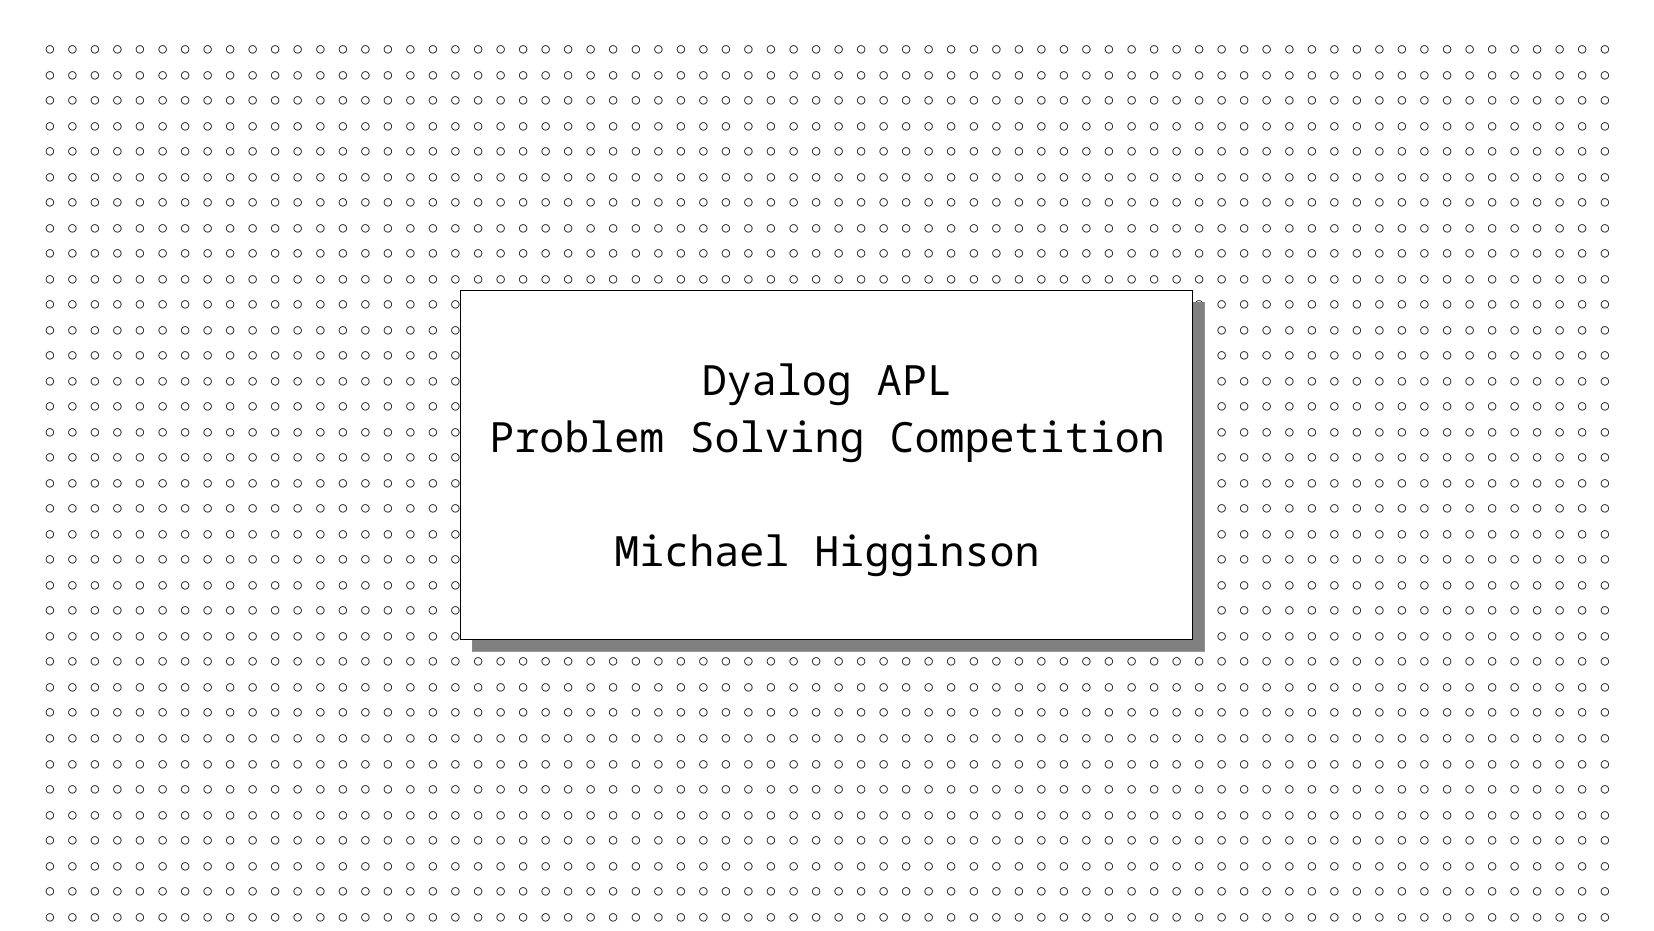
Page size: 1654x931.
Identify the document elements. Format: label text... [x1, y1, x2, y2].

text_box ○ ○ ○ ○ ○ ○ ○ ○ ○ ○ ○ ○ ○ ○ ○ ○ ○ ○ ○ ○ ○ ○ ○ ○ ○ ○ ○ ○ ○ ○ ○ ○ ○ ○ ○ ○ ○ ○ ○ ○ ○ ○ ○ ○ ○ ○ ○ ○ ○ ○ ○ ○ ○ ○ ○ ○ ○ ○ ○ ○ ○ ○ ○ ○ ○ ○ ○ ○ ○ ○ ○ ○ ○ ○ ○ ○ ○ ○ ○ ○ ○ ○ ○ ○ ○ ○ ○ ○ ○ ○ ○ ○ ○ ○ ○ ○ ○ ○ ○ ○ ○ ○ ○ ○ ○ ○ ○ ○ ○ ○ ○ ○ ○ ○ ○ ○ ○ ○ ○ ○ ○ ○ ○ ○ ○ ○ ○ ○ ○ ○ ○ ○ ○ ○ ○ ○ ○ ○ ○ ○ ○ ○ ○ ○ ○ ○ ○ ○ ○ ○ ○ ○ ○ ○ ○ ○ ○ ○ ○ ○ ○ ○ ○ ○ ○ ○ ○ ○ ○ ○ ○ ○ ○ ○ ○ ○ ○ ○ ○ ○ ○ ○ ○ ○ ○ ○ ○ ○ ○ ○ ○ ○ ○ ○ ○ ○ ○ ○ ○ ○ ○ ○ ○ ○ ○ ○ ○ ○ ○ ○ ○ ○ ○ ○ ○ ○ ○ ○ ○ ○ ○ ○ ○ ○ ○ ○ ○ ○ ○ ○ ○ ○ ○ ○ ○ ○ ○ ○ ○ ○ ○ ○ ○ ○ ○ ○ ○ ○ ○ ○ ○ ○ ○ ○ ○ ○ ○ ○ ○ ○ ○ ○ ○ ○ ○ ○ ○ ○ ○ ○ ○ ○ ○ ○ ○ ○ ○ ○ ○ ○ ○ ○ ○ ○ ○ ○ ○ ○ ○ ○ ○ ○ ○ ○ ○ ○ ○ ○ ○ ○ ○ ○ ○ ○ ○ ○ ○ ○ ○ ○ ○ ○ ○ ○ ○ ○ ○ ○ ○ ○ ○ ○ ○ ○ ○ ○ ○ ○ ○ ○ ○ ○ ○ ○ ○ ○ ○ ○ ○ ○ ○ ○ ○ ○ ○ ○ ○ ○ ○ ○ ○ ○ ○ ○ ○ ○ ○ ○ ○ ○ ○ ○ ○ ○ ○ ○ ○ ○ ○ ○ ○ ○ ○ ○ ○ ○ ○ ○ ○ ○ ○ ○ ○ ○ ○ ○ ○ ○ ○ ○ ○ ○ ○ ○ ○ ○ ○ ○ ○ ○ ○ ○ ○ ○ ○ ○ ○ ○ ○ ○ ○ ○ ○ ○ ○ ○ ○ ○ ○ ○ ○ ○ ○ ○ ○ ○ ○ ○ ○ ○ ○ ○ ○ ○ ○ ○ ○ ○ ○ ○ ○ ○ ○ ○ ○ ○ ○ ○ ○ ○ ○ ○ ○ ○ ○ ○ ○ ○ ○ ○ ○ ○ ○ ○ ○ ○ ○ ○ ○ ○ ○ ○ ○ ○ ○ ○ ○ ○ ○ ○ ○ ○ ○ ○ ○ ○ ○ ○ ○ ○ ○ ○ ○ ○ ○ ○ ○ ○ ○ ○ ○ ○ ○ ○ ○ ○ ○ ○ ○ ○ ○ ○ ○ ○ ○ ○ ○ ○ ○ ○ ○ ○ ○ ○ ○ ○ ○ ○ ○ ○ ○ ○ ○ ○ ○ ○ ○ ○ ○ ○ ○ ○ ○ ○ ○ ○ ○ ○ ○ ○ ○ ○ ○ ○ ○ ○ ○ ○ ○ ○ ○ ○ ○ ○ ○ ○ ○ ○ ○ ○ ○ ○ ○ ○ ○ ○ ○ ○ ○ ○ ○ ○ ○ ○ ○ ○ ○ ○ ○ ○ ○ ○ ○ ○ ○ ○ ○ ○ ○ ○ ○ ○ ○ ○ ○ ○ ○ ○ ○ ○ ○ ○ ○ ○ ○ ○ ○ ○ ○ ○ ○ ○ ○ ○ ○ ○ ○ ○ ○ ○ ○ ○ ○ ○ ○ ○ ○ ○ ○ ○ ○ ○ ○ ○ ○ ○ ○ ○ ○ ○ ○ ○ ○ ○ ○ ○ ○ ○ ○ ○ ○ ○ ○ ○ ○ ○ ○ ○ ○ ○ ○ ○ ○ ○ ○ ○ ○ ○ ○ ○ ○ ○ ○ ○ ○ ○ ○ ○ ○ ○ ○ ○ ○ ○ ○ ○ ○ ○ ○ ○ ○ ○ ○ ○ ○ ○ ○ ○ ○ ○ ○ ○ ○ ○ ○ ○ ○ ○ ○ ○ ○ ○ ○ ○ ○ ○ ○ ○ ○ ○ ○ ○ ○ ○ ○ ○ ○ ○ ○ ○ ○ ○ ○ ○ ○ ○ ○ ○ ○ ○ ○ ○ ○ ○ ○ ○ ○ ○ ○ ○ ○ ○ ○ ○ ○ ○ ○ ○ ○ ○ ○ ○ ○ ○ ○ ○ ○ ○ ○ ○ ○ ○ ○ ○ ○ ○ ○ ○ ○ ○ ○ ○ ○ ○ ○ ○ ○ ○ ○ ○ ○ ○ ○ ○ ○ ○ ○ ○ ○ ○ ○ ○ ○ ○ ○ ○ ○ ○ ○ ○ ○ ○ ○ ○ ○ ○ ○ ○ ○ ○ ○ ○ ○ ○ ○ ○ ○ ○ ○ ○ ○ ○ ○ ○ ○ ○ ○ ○ ○ ○ ○ ○ ○ ○ ○ ○ ○ ○ ○ ○ ○ ○ ○ ○ ○ ○ ○ ○ ○ ○ ○ ○ ○ ○ ○ ○ ○ ○ ○ ○ ○ ○ ○ ○ ○ ○ ○ ○ ○ ○ ○ ○ ○ ○ ○ ○ ○ ○ ○ ○ ○ ○ ○ ○ ○ ○ ○ ○ ○ ○ ○ ○ ○ ○ ○ ○ ○ ○ ○ ○ ○ ○ ○ ○ ○ ○ ○ ○ ○ ○ ○ ○ ○ ○ ○ ○ ○ ○ ○ ○ ○ ○ ○ ○ ○ ○ ○ ○ ○ ○ ○ ○ ○ ○ ○ ○ ○ ○ ○ ○ ○ ○ ○ ○ ○ ○ ○ ○ ○ ○ ○ ○ ○ ○ ○ ○ ○ ○ ○ ○ ○ ○ ○ ○ ○ ○ ○ ○ ○ ○ ○ ○ ○ ○ ○ ○ ○ ○ ○ ○ ○ ○ ○ ○ ○ ○ ○ ○ ○ ○ ○ ○ ○ ○ ○ ○ ○ ○ ○ ○ ○ ○ ○ ○ ○ ○ ○ ○ ○ ○ ○ ○ ○ ○ ○ ○ ○ ○ ○ ○ ○ ○ ○ ○ ○ ○ ○ ○ ○ ○ ○ ○ ○ ○ ○ ○ ○ ○ ○ ○ ○ ○ ○ ○ ○ ○ ○ ○ ○ ○ ○ ○ ○ ○ ○ ○ ○ ○ ○ ○ ○ ○ ○ ○ ○ ○ ○ ○ ○ ○ ○ ○ ○ ○ ○ ○ ○ ○ ○ ○ ○ ○ ○ ○ ○ ○ ○ ○ ○ ○ ○ ○ ○ ○ ○ ○ ○ ○ ○ ○ ○ ○ ○ ○ ○ ○ ○ ○ ○ ○ ○ ○ ○ ○ ○ ○ ○ ○ ○ ○ ○ ○ ○ ○ ○ ○ ○ ○ ○ ○ ○ ○ ○ ○ ○ ○ ○ ○ ○ ○ ○ ○ ○ ○ ○ ○ ○ ○ ○ ○ ○ ○ ○ ○ ○ ○ ○ ○ ○ ○ ○ ○ ○ ○ ○ ○ ○ ○ ○ ○ ○ ○ ○ ○ ○ ○ ○ ○ ○ ○ ○ ○ ○ ○ ○ ○ ○ ○ ○ ○ ○ ○ ○ ○ ○ ○ ○ ○ ○ ○ ○ ○ ○ ○ ○ ○ ○ ○ ○ ○ ○ ○ ○ ○ ○ ○ ○ ○ ○ ○ ○ ○ ○ ○ ○ ○ ○ ○ ○ ○ ○ ○ ○ ○ ○ ○ ○ ○ ○ ○ ○ ○ ○ ○ ○ ○ ○ ○ ○ ○ ○ ○ ○ ○ ○ ○ ○ ○ ○ ○ ○ ○ ○ ○ ○ ○ ○ ○ ○ ○ ○ ○ ○ ○ ○ ○ ○ ○ ○ ○ ○ ○ ○ ○ ○ ○ ○ ○ ○ ○ ○ ○ ○ ○ ○ ○ ○ ○ ○ ○ ○ ○ ○ ○ ○ ○ ○ ○ ○ ○ ○ ○ ○ ○ ○ ○ ○ ○ ○ ○ ○ ○ ○ ○ ○ ○ ○ ○ ○ ○ ○ ○ ○ ○ ○ ○ ○ ○ ○ ○ ○ ○ ○ ○ ○ ○ ○ ○ ○ ○ ○ ○ ○ ○ ○ ○ ○ ○ ○ ○ ○ ○ ○ ○ ○ ○ ○ ○ ○ ○ ○ ○ ○ ○ ○ ○ ○ ○ ○ ○ ○ ○ ○ ○ ○ ○ ○ ○ ○ ○ ○ ○ ○ ○ ○ ○ ○ ○ ○ ○ ○ ○ ○ ○ ○ ○ ○ ○ ○ ○ ○ ○ ○ ○ ○ ○ ○ ○ ○ ○ ○ ○ ○ ○ ○ ○ ○ ○ ○ ○ ○ ○ ○ ○ ○ ○ ○ ○ ○ ○ ○ ○ ○ ○ ○ ○ ○ ○ ○ ○ ○ ○ ○ ○ ○ ○ ○ ○ ○ ○ ○ ○ ○ ○ ○ ○ ○ ○ ○ ○ ○ ○ ○ ○ ○ ○ ○ ○ ○ ○ ○ ○ ○ ○ ○ ○ ○ ○ ○ ○ ○ ○ ○ ○ ○ ○ ○ ○ ○ ○ ○ ○ ○ ○ ○ ○ ○ ○ ○ ○ ○ ○ ○ ○ ○ ○ ○ ○ ○ ○ ○ ○ ○ ○ ○ ○ ○ ○ ○ ○ ○ ○ ○ ○ ○ ○ ○ ○ ○ ○ ○ ○ ○ ○ ○ ○ ○ ○ ○ ○ ○ ○ ○ ○ ○ ○ ○ ○ ○ ○ ○ ○ ○ ○ ○ ○ ○ ○ ○ ○ ○ ○ ○ ○ ○ ○ ○ ○ ○ ○ ○ ○ ○ ○ ○ ○ ○ ○ ○ ○ ○ ○ ○ ○ ○ ○ ○ ○ ○ ○ ○ ○ ○ ○ ○ ○ ○ ○ ○ ○ ○ ○ ○ ○ ○ ○ ○ ○ ○ ○ ○ ○ ○ ○ ○ ○ ○ ○ ○ ○ ○ ○ ○ ○ ○ ○ ○ ○ ○ ○ ○ ○ ○ ○ ○ ○ ○ ○ ○ ○ ○ ○ ○ ○ ○ ○ ○ ○ ○ ○ ○ ○ ○ ○ ○ ○ ○ ○ ○ ○ ○ ○ ○ ○ ○ ○ ○ ○ ○ ○ ○ ○ ○ ○ ○ ○ ○ ○ ○ ○ ○ ○ ○ ○ ○ ○ ○ ○ ○ ○ ○ ○ ○ ○ ○ ○ ○ ○ ○ ○ ○ ○ ○ ○ ○ ○ ○ ○ ○ ○ ○ ○ ○ ○ ○ ○ ○ ○ ○ ○ ○ ○ ○ ○ ○ ○ ○ ○ ○ ○ ○ ○ ○ ○ ○ ○ ○ ○ ○ ○ ○ ○ ○ ○ ○ ○ ○ ○ ○ ○ ○ ○ ○ ○ ○ ○ ○ ○ ○ ○ ○ ○ ○ ○ ○ ○ ○ ○ ○ ○ ○ ○ ○ ○ ○ ○ ○ ○ ○ ○ ○ ○ ○ ○ ○ ○ ○ ○ ○ ○ ○ ○ ○ ○ ○ ○ ○ ○ ○ ○ ○ ○ ○ ○ ○ ○ ○ ○ ○ ○ ○ ○ ○ ○ ○ ○ ○ ○ ○ ○ ○ ○ ○ ○ ○ ○ ○ ○ ○ ○ ○ ○ ○ ○ ○ ○ ○ ○ ○ ○ ○ ○ ○ ○ ○ ○ ○ ○ ○ ○ ○ ○ ○ ○ ○ ○ ○ ○ ○ ○ ○ ○ ○ ○ ○ ○ ○ ○ ○ ○ ○ ○ ○ ○ ○ ○ ○ ○ ○ ○ ○ ○ ○ ○ ○ ○ ○ ○ ○ ○ ○ ○ ○ ○ ○ ○ ○ ○ ○ ○ ○ ○ ○ ○ ○ ○ ○ ○ ○ ○ ○ ○ ○ ○ ○ ○ ○ ○ ○ ○ ○ ○ ○ ○ ○ ○ ○ ○ ○ ○ ○ ○ ○ ○ ○ ○ ○ ○ ○ ○ ○ ○ ○ ○ ○ ○ ○ ○ ○ ○ ○ ○ ○ ○ ○ ○ ○ ○ ○ ○ ○ ○ ○ ○ ○ ○ ○ ○ ○ ○ ○ ○ ○ ○ ○ ○ ○ ○ ○ ○ ○ ○ ○ ○ ○ ○ ○ ○ ○ ○ ○ ○ ○ ○ ○ ○ ○ ○ ○ ○ ○ ○ ○ ○ ○ ○ ○ ○ ○ ○ ○ ○ ○ ○ ○ ○ ○ ○ ○ ○ ○ ○ ○ ○ ○ ○ ○ ○ ○ ○ ○ ○ ○ ○ ○ ○ ○ ○ ○ ○ ○ ○ ○ ○ ○ ○ ○ ○ ○ ○ ○ ○ ○ ○ ○ ○ ○ ○ ○ ○ ○ ○ ○ ○ ○ ○ ○ ○ ○ ○ ○ ○ ○ ○ ○ ○ ○ ○ ○ ○ ○ ○ ○ ○ ○ ○ ○ ○ ○ ○ ○ ○ ○ ○ ○ ○ ○ ○ ○ ○ ○ ○ ○ ○ ○ ○ ○ ○ ○ ○ ○ ○ ○ ○ ○ ○ ○ ○ ○ ○ ○ ○ ○ ○ ○ ○ ○ ○ ○ ○ ○ ○ ○ ○ ○ ○ ○ ○ ○ ○ ○ ○ ○ ○ ○ ○ ○ ○ ○ ○ ○ ○ ○ ○ ○ ○ ○ ○ ○ ○ ○ ○ ○ ○ ○ ○ ○ ○ ○ ○ ○ ○ ○ ○ ○ ○ ○ ○ ○ ○ ○ ○ ○ ○ ○ ○ ○ ○ ○ ○ ○ ○ ○ ○ ○ ○ ○ ○ ○ ○ ○ ○ ○ ○ ○ ○ ○ ○ ○ ○ ○ ○ ○ ○ ○ ○ ○ ○ ○ ○ ○ ○ ○ ○ ○ ○ ○ ○ ○ ○ ○ ○ ○ ○ ○ ○ ○ ○ ○ ○ ○ ○ ○ ○ ○ ○ ○ ○ ○ ○ ○ ○ ○ ○ ○ ○ ○ ○ ○ ○ ○ ○ ○ ○ ○ ○ ○ ○ ○ ○ ○ ○ ○ ○ ○ ○ ○ ○ ○ ○ ○ ○ ○ ○ ○ ○ ○ ○ ○ ○ ○ ○ ○ ○ ○ ○ ○ ○ ○ ○ ○ ○ ○ ○ ○ ○ ○ ○ ○ ○ ○ ○ ○ ○ ○ ○ ○ ○ ○ ○ ○ ○ ○ ○ ○ ○ ○ ○ ○ ○ ○ ○ ○ ○ ○ ○ ○ ○ ○ ○ ○ ○ ○ ○ ○ ○ ○ ○ ○ ○ ○ ○ ○ ○ ○ ○ ○ ○ ○ ○ ○ ○ ○ ○ ○ ○ ○ ○ ○ ○ ○ ○ ○ ○ ○ ○ ○ ○ ○ ○ ○ ○ ○ ○ ○ ○ ○ ○ ○ ○ ○ ○ ○ ○ ○ ○ ○ ○ ○ ○ ○ ○ ○ ○ ○ ○ ○ ○ ○ ○ ○ ○ ○ ○ ○ ○ ○ ○ ○ ○ ○ ○ ○ ○ ○ ○ ○ ○ ○ ○ ○ ○ ○ ○ ○ ○ ○ ○ ○ ○ ○ ○ ○ ○ ○ ○ ○ ○ ○ ○ ○ ○ ○ ○ ○ ○ ○ ○ ○ ○ ○ ○ ○ ○ ○ ○ ○ ○ ○ ○ ○ ○ ○ ○ ○ ○ ○ ○ ○ ○ ○ ○ ○ ○ ○ ○ ○ ○ ○ ○ ○ ○ ○ ○ ○ ○ ○ ○ ○ ○ ○ ○ ○ ○ ○ ○ ○ ○ ○ ○ ○ ○ ○ ○ ○ ○ ○ ○ ○ ○ ○ ○ ○ ○ ○ ○ ○ ○ ○ ○ ○ ○ ○ ○ ○ ○ ○ ○ ○ ○ ○ ○ ○ ○ ○ ○ ○ ○ ○ ○ ○ ○ ○ ○ ○ ○ ○ ○ ○ ○ ○ ○ ○ ○ ○ ○ ○ ○ ○ ○ ○ ○ ○ ○ ○ ○ ○ ○ ○ ○ ○ ○ ○ ○ ○ ○ ○ ○ ○ ○ ○ ○ ○ ○ ○ ○ ○ ○ ○ ○ ○ ○ ○ ○ ○ ○ ○ ○ ○ ○ ○ ○ ○ ○ ○ ○ ○ ○ ○ ○ ○ ○ ○ ○ ○ ○ ○ ○ ○ ○ ○ ○ ○ ○ ○ ○ ○ ○ ○ ○ ○ ○ ○ ○ ○ ○ ○ ○ ○ ○ ○ ○ ○ ○ ○ ○ ○ ○ ○ ○ ○ ○ ○ ○ ○ ○ ○ ○ ○ ○ ○ ○ ○ ○ ○ ○ ○ ○ ○ ○ ○ ○ ○ ○ ○ ○ ○ ○ ○ ○ ○ ○ ○ ○ ○ ○ ○ ○ ○ ○ ○ ○ ○ ○ ○ ○ ○ ○ ○ ○ ○ ○ ○ ○ ○ ○ ○ ○ ○ ○ ○ ○ ○ ○ ○ ○ ○ ○ ○ ○ ○ ○ ○ ○ ○ ○ ○ ○ ○ ○ ○ ○ ○ ○ ○ ○ ○ ○ ○ ○ ○ ○ ○ ○ ○ ○ ○ ○ ○ ○ ○ ○ ○ ○ ○ ○ ○ ○ ○ ○ [29, 28, 1625, 902]
text_box Dyalog APL Problem Solving Competition Michael Higginson [460, 290, 1193, 640]
